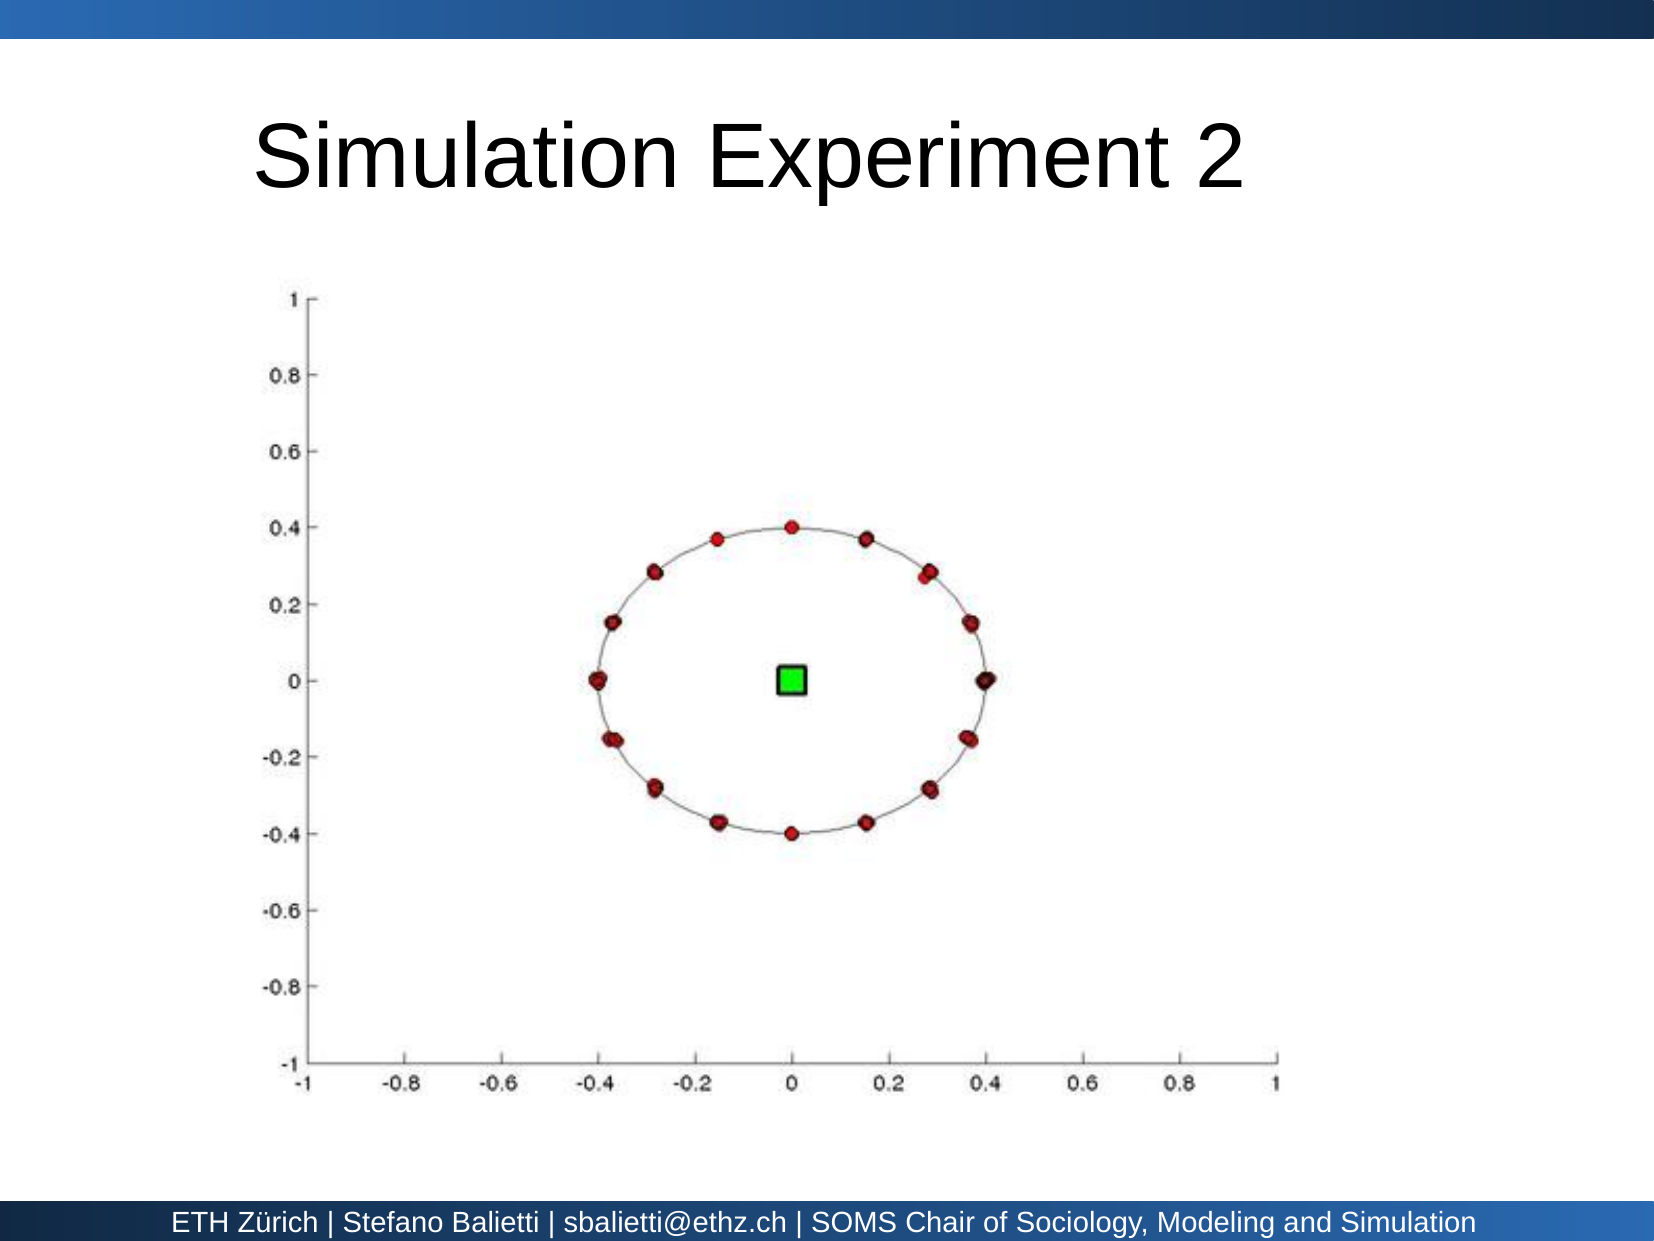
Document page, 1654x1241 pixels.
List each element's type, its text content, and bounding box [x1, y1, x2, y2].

picture [145, 228, 1396, 1167]
title Simulation Experiment 2 [0, 105, 1501, 208]
